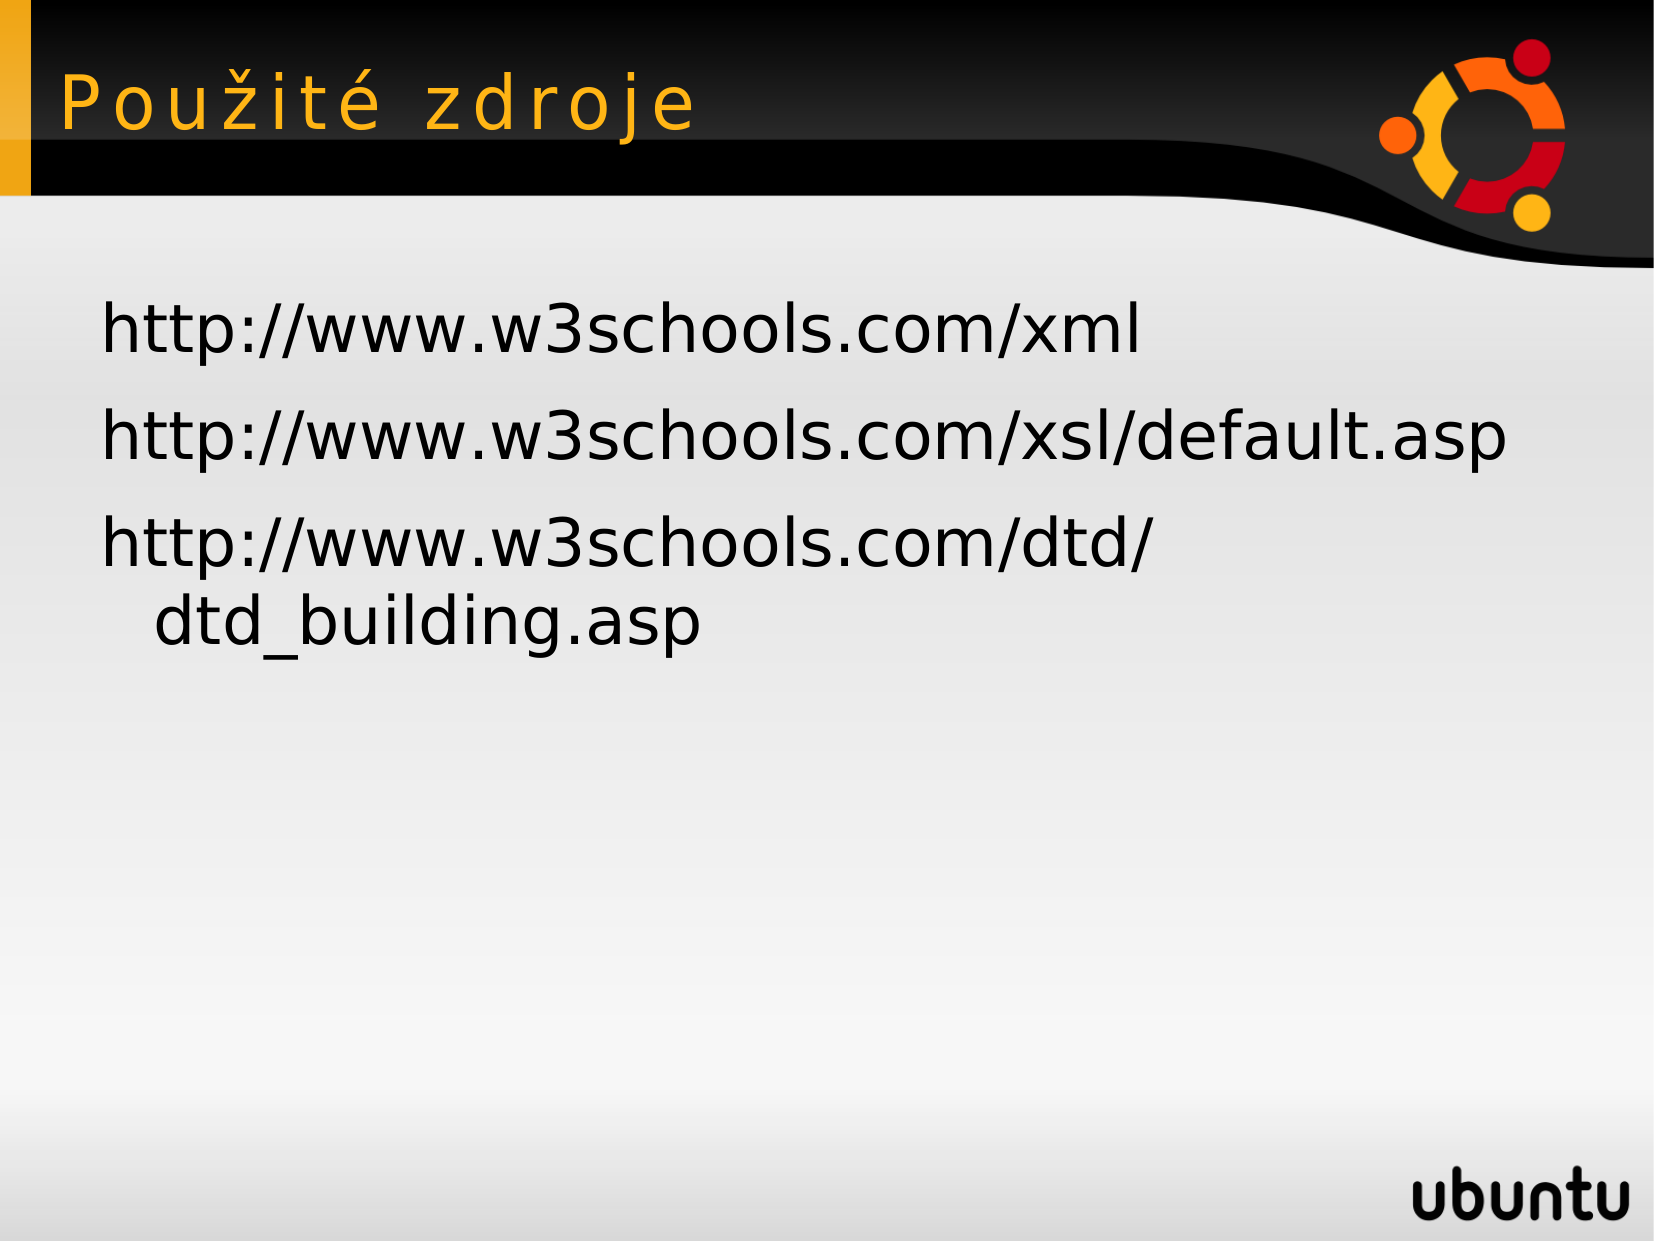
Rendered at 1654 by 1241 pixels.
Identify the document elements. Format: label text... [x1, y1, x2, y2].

list http://www.w3schools.com/xml http://www.w3schools.com/xsl/default.asp http://www.w3schools.com/dtd/dtd_building.asp [82, 290, 1571, 1109]
title Použité zdroje [59, 29, 1270, 178]
picture [0, 0, 1654, 1241]
